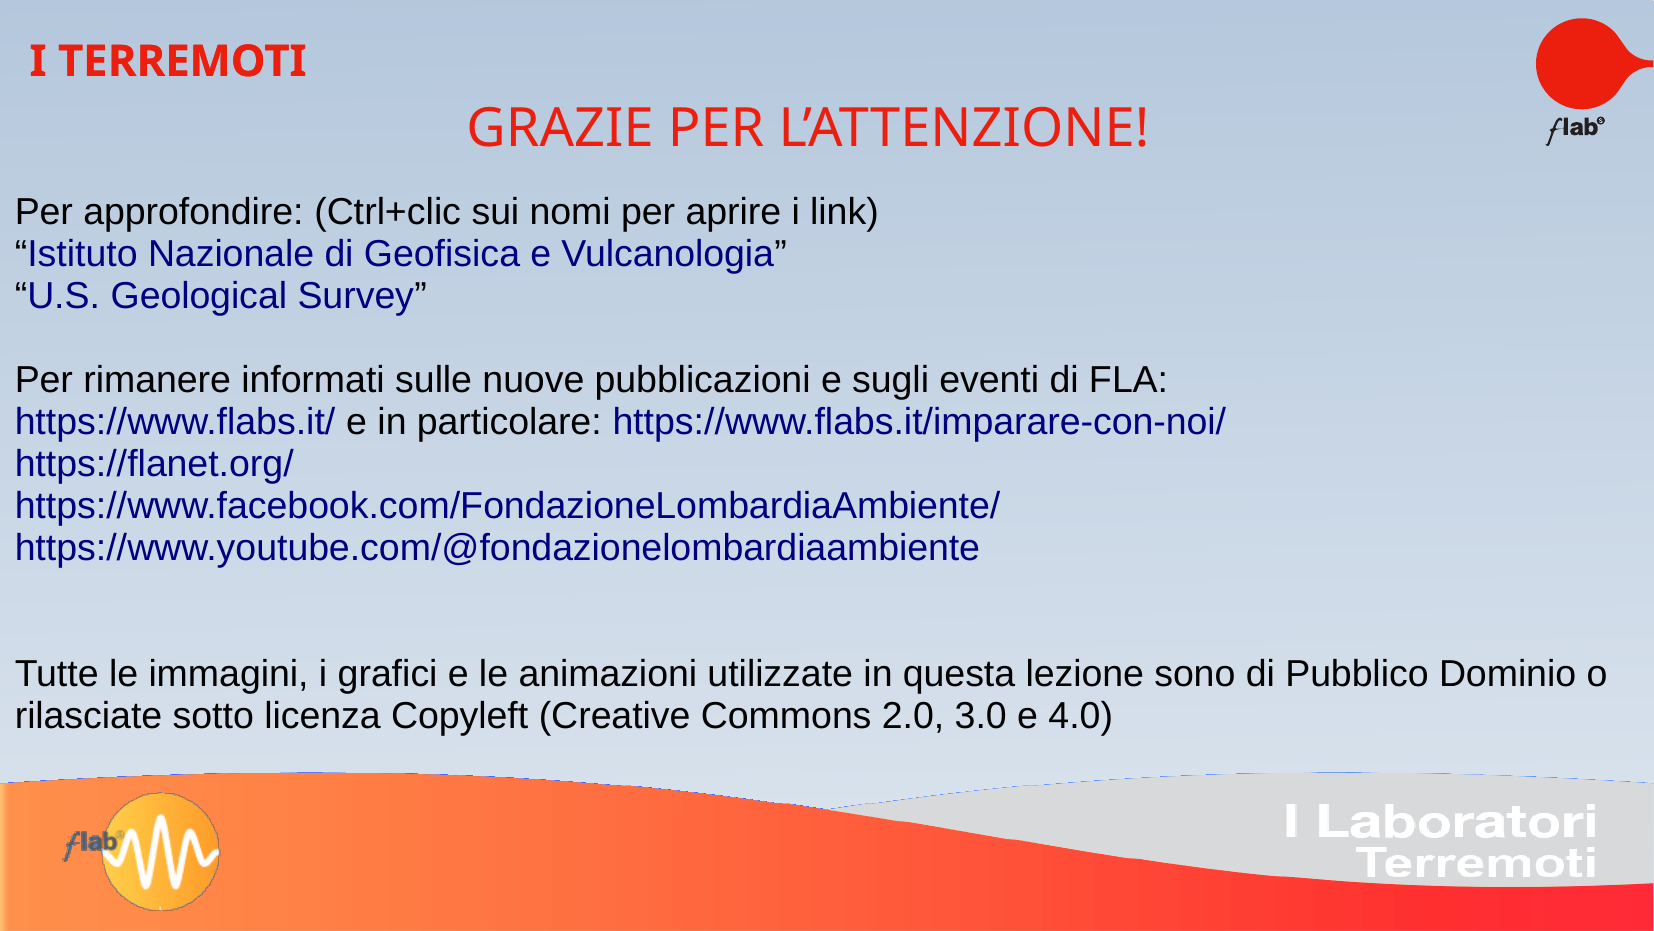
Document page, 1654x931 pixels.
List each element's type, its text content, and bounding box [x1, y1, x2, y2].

text_box Per approfondire: (Ctrl+clic sui nomi per aprire i link) “Istituto Nazionale di Geofisica e Vulcanologia” “U.S. Geological Survey” Per rimanere informati sulle nuove pubblicazioni e sugli eventi di FLA: https://www.flabs.it/ e in particolare: https://www.flabs.it/imparare-con-noi/ https://flanet.org/ https://www.facebook.com/FondazioneLombardiaAmbiente/ https://www.youtube.com/@fondazionelombardiaambiente Tutte le immagini, i grafici e le animazioni utilizzate in questa lezione sono di Pubblico Dominio o rilasciate sotto licenza Copyleft (Creative Commons 2.0, 3.0 e 4.0) [0, 183, 1654, 744]
text_box [1535, 18, 1654, 110]
text_box GRAZIE PER L’ATTENZIONE! [466, 88, 1235, 152]
text_box [1570, 116, 1605, 136]
text_box I TERREMOTI [29, 29, 349, 92]
text_box [1545, 117, 1568, 147]
picture [0, 767, 1654, 931]
